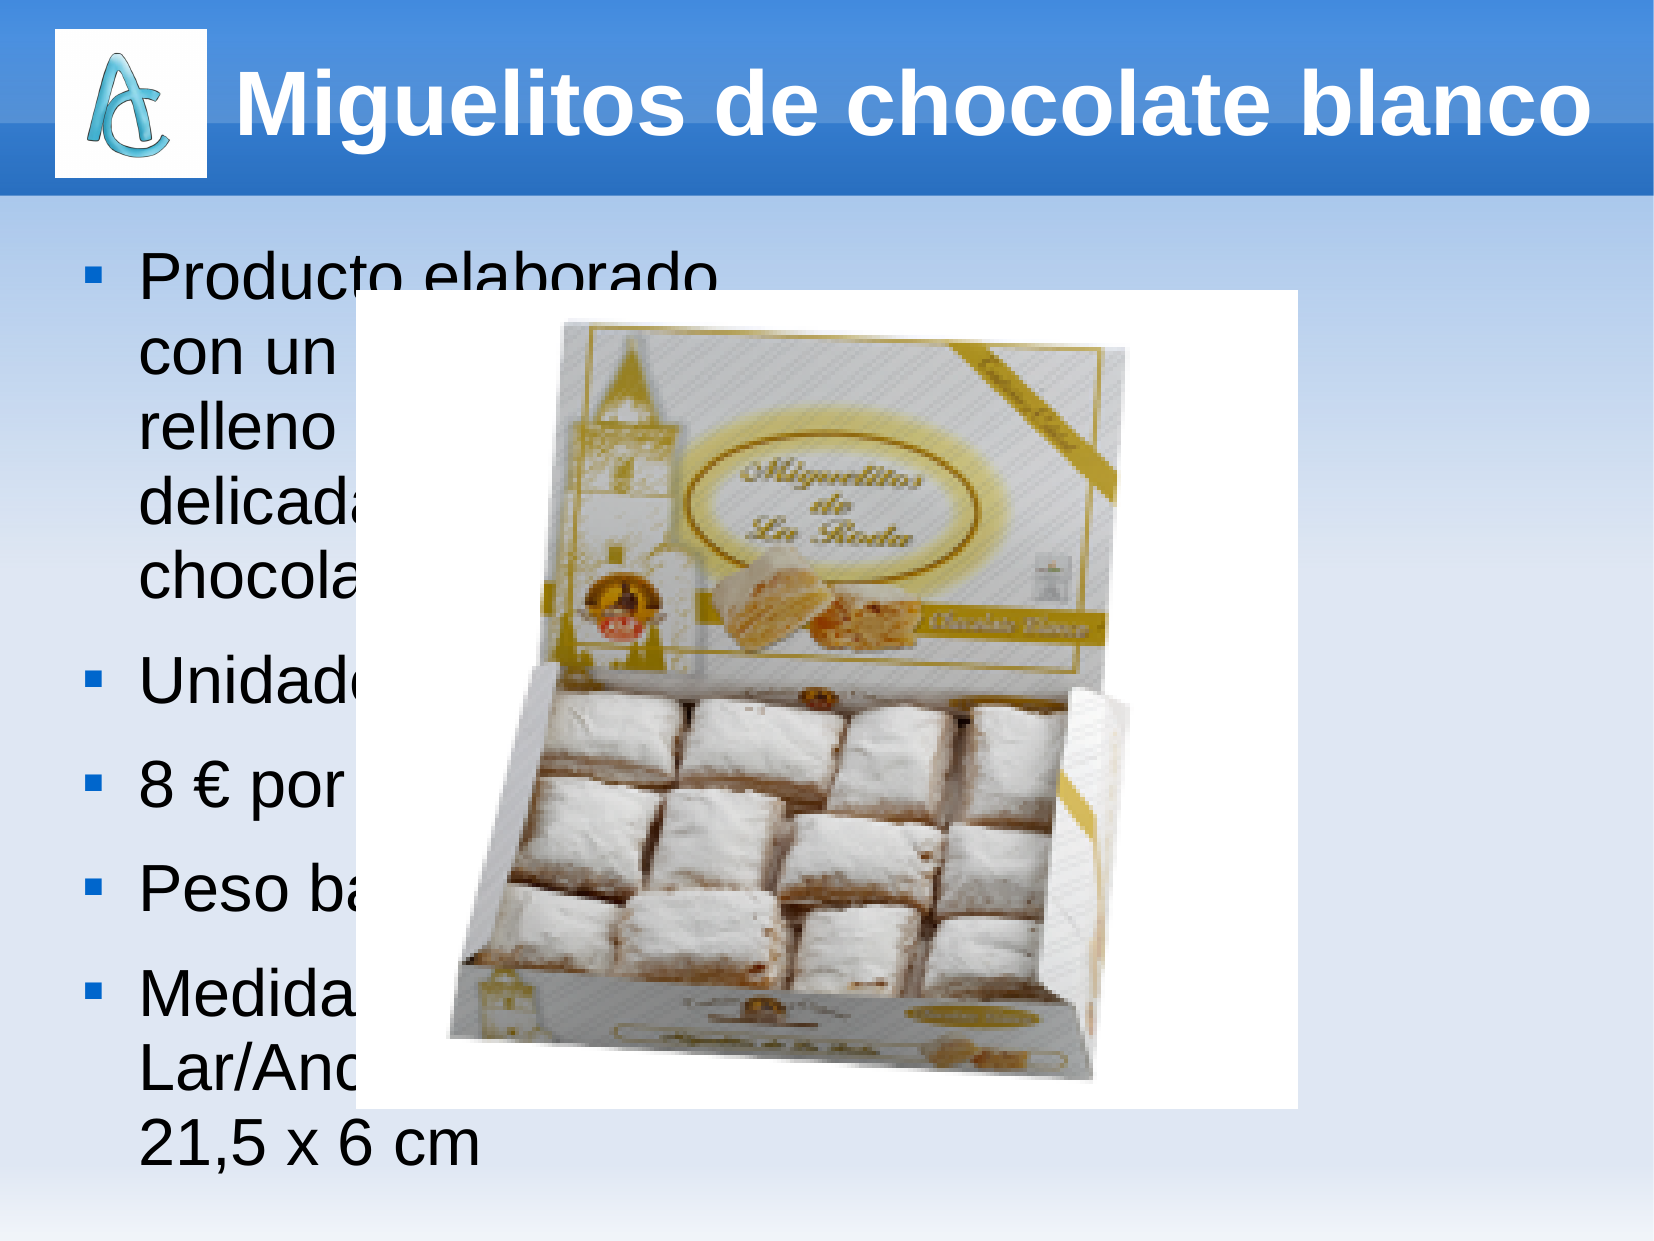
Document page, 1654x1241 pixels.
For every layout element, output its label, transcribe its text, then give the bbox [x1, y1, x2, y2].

picture [0, 0, 1654, 1241]
title Miguelitos de chocolate blanco [206, 0, 1625, 208]
list Producto elaborado con un fino hojaldre relleno de una delicada crema de chocolate blanco Unidades por caja 12 8 € por bandeja Peso band.400g Medidas band. Lar/Anch/Alt 28 x 21,5 x 6 cm [67, 239, 794, 1180]
